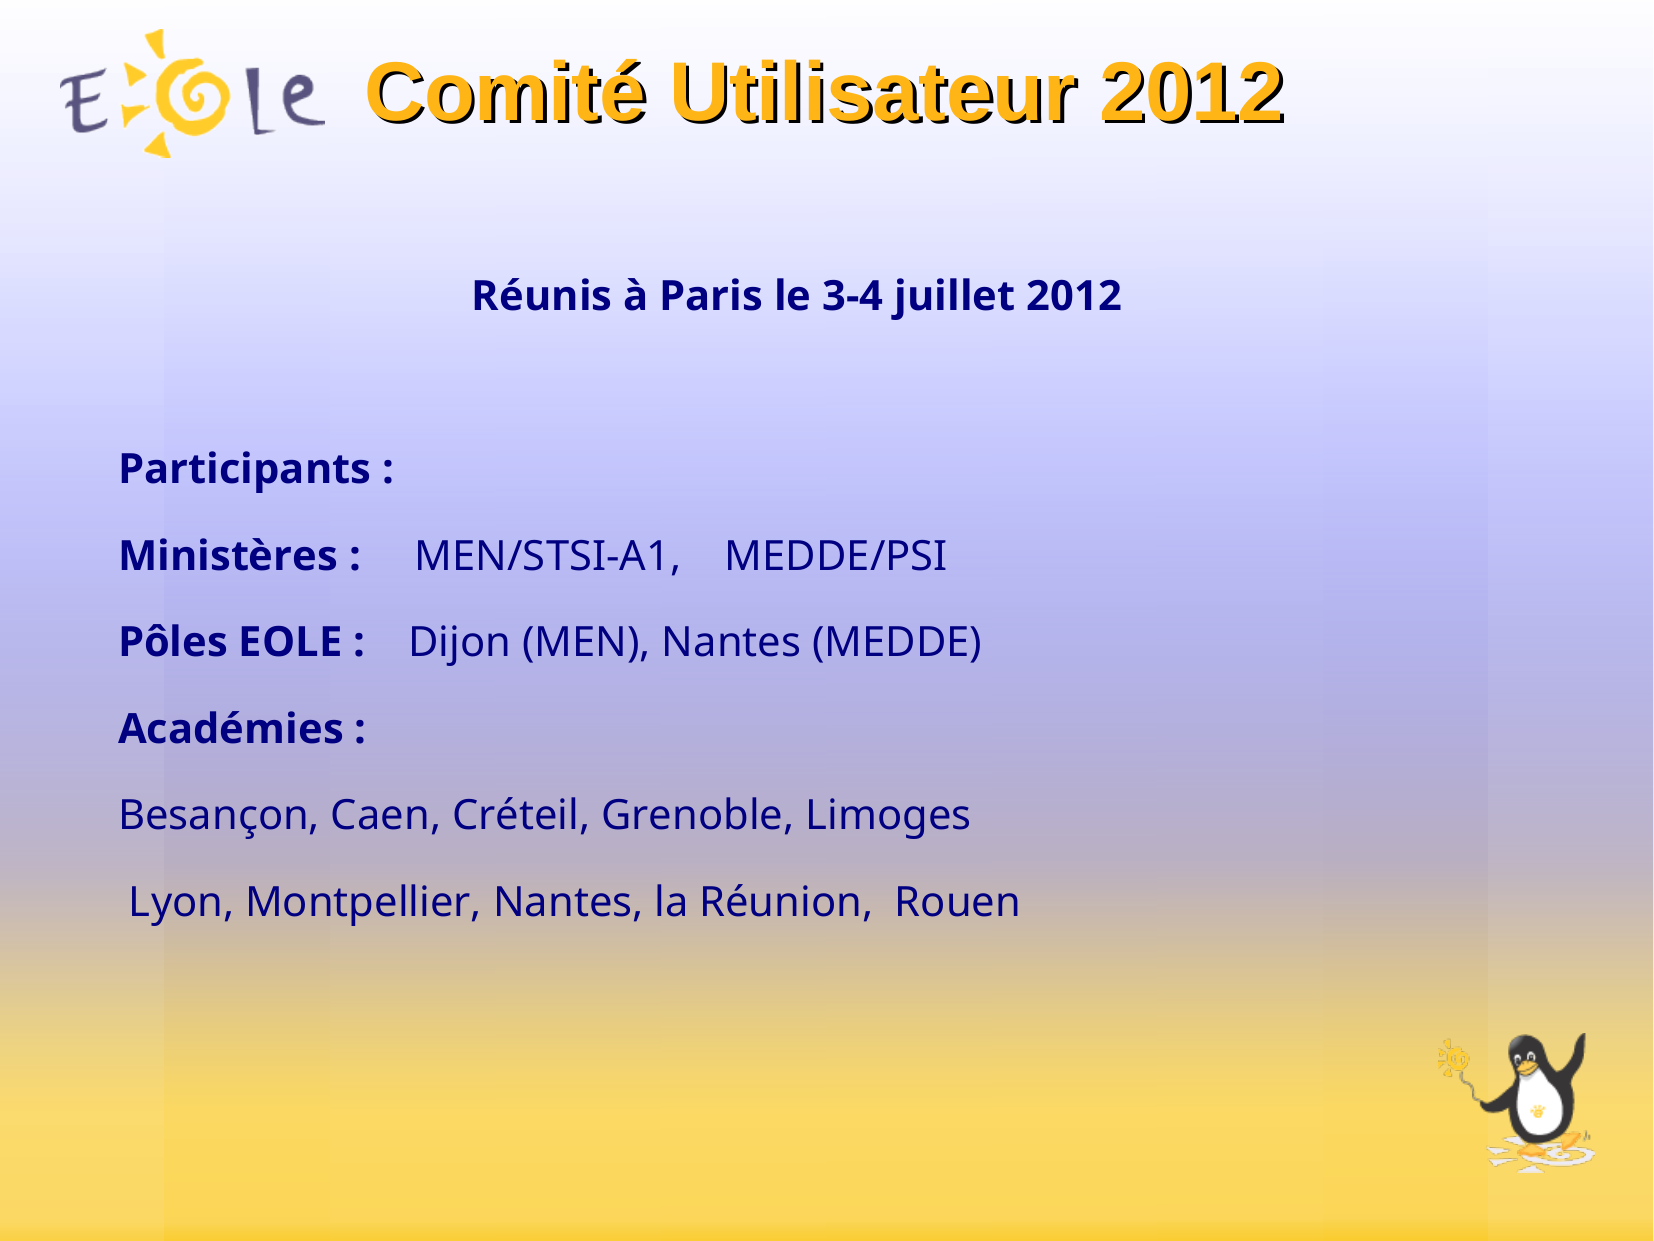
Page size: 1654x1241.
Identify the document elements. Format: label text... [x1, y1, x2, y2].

title Comité Utilisateur 2012 [80, 27, 1569, 156]
picture [0, 0, 1654, 1241]
list Réunis à Paris le 3-4 juillet 2012 Participants : Ministères : MEN/STSI-A1, MEDDE/PSI Pôles EOLE : Dijon (MEN), Nantes (MEDDE) Académies : Besançon, Caen, Créteil, Grenoble, Limoges Lyon, Montpellier, Nantes, la Réunion, Rouen [118, 265, 1477, 1063]
